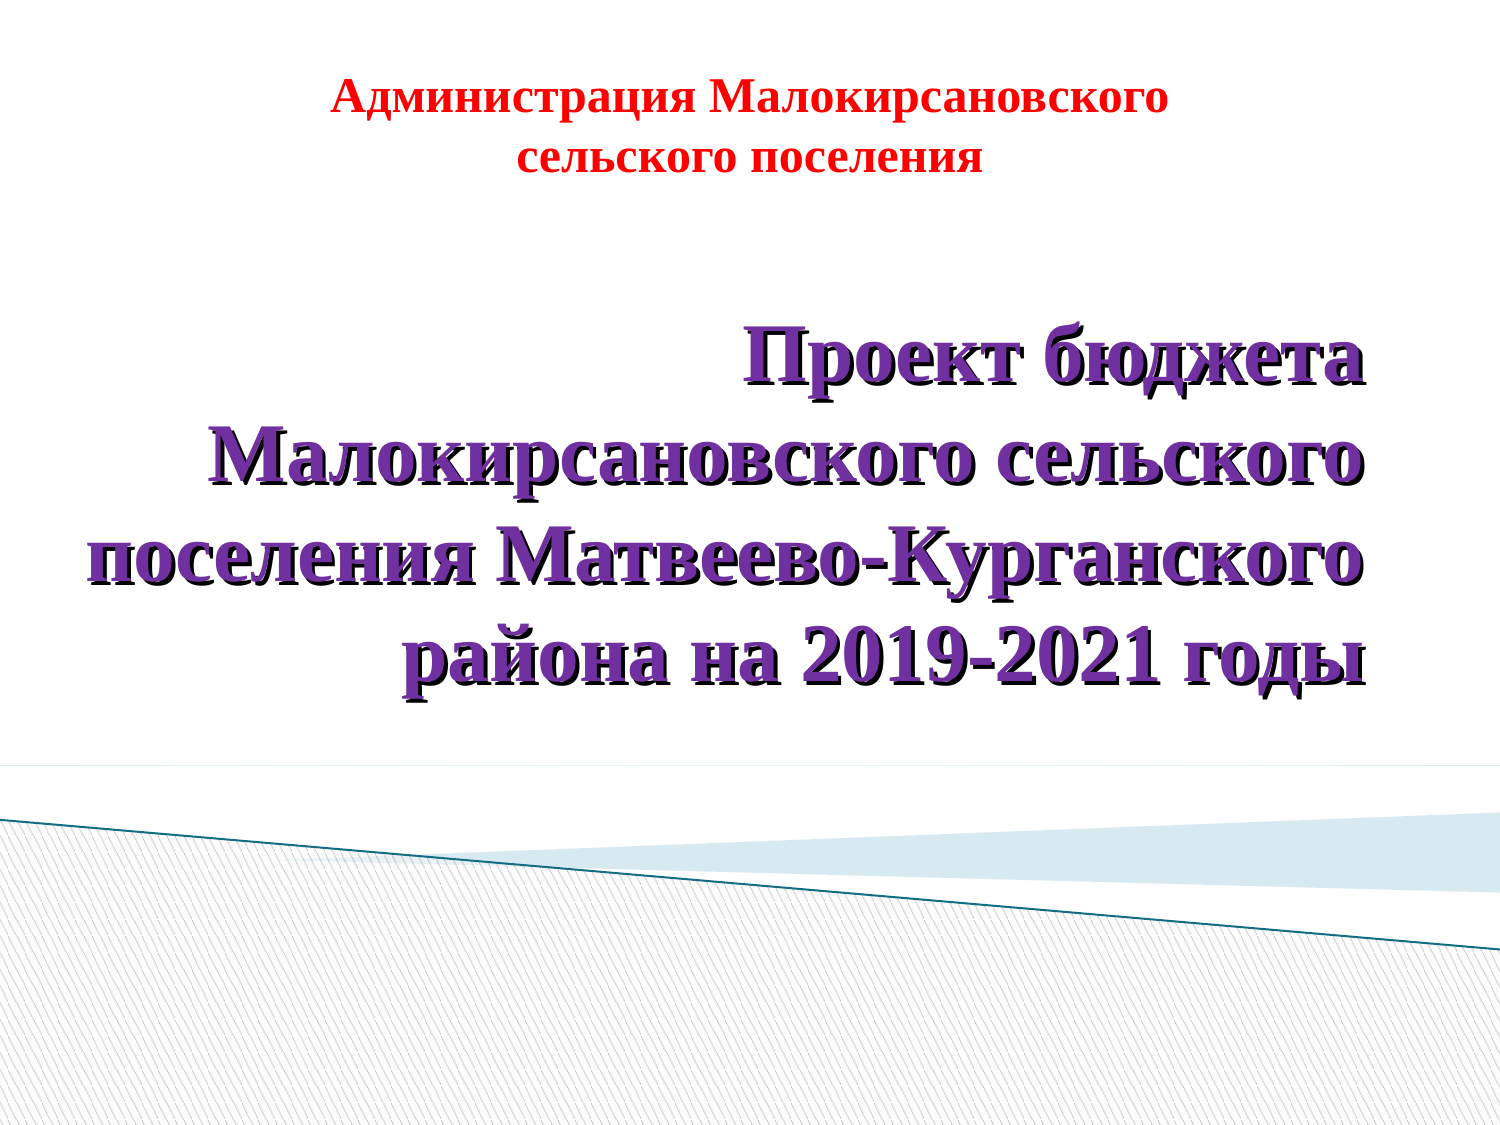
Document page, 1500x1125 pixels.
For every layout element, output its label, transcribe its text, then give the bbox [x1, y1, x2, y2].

text_box Администрация Малокирсановского сельского поселения [277, 54, 1223, 191]
title Проект бюджета Малокирсановского сельского поселения Матвеево-Курганского района на 2019-2021 годы [70, 243, 1430, 707]
